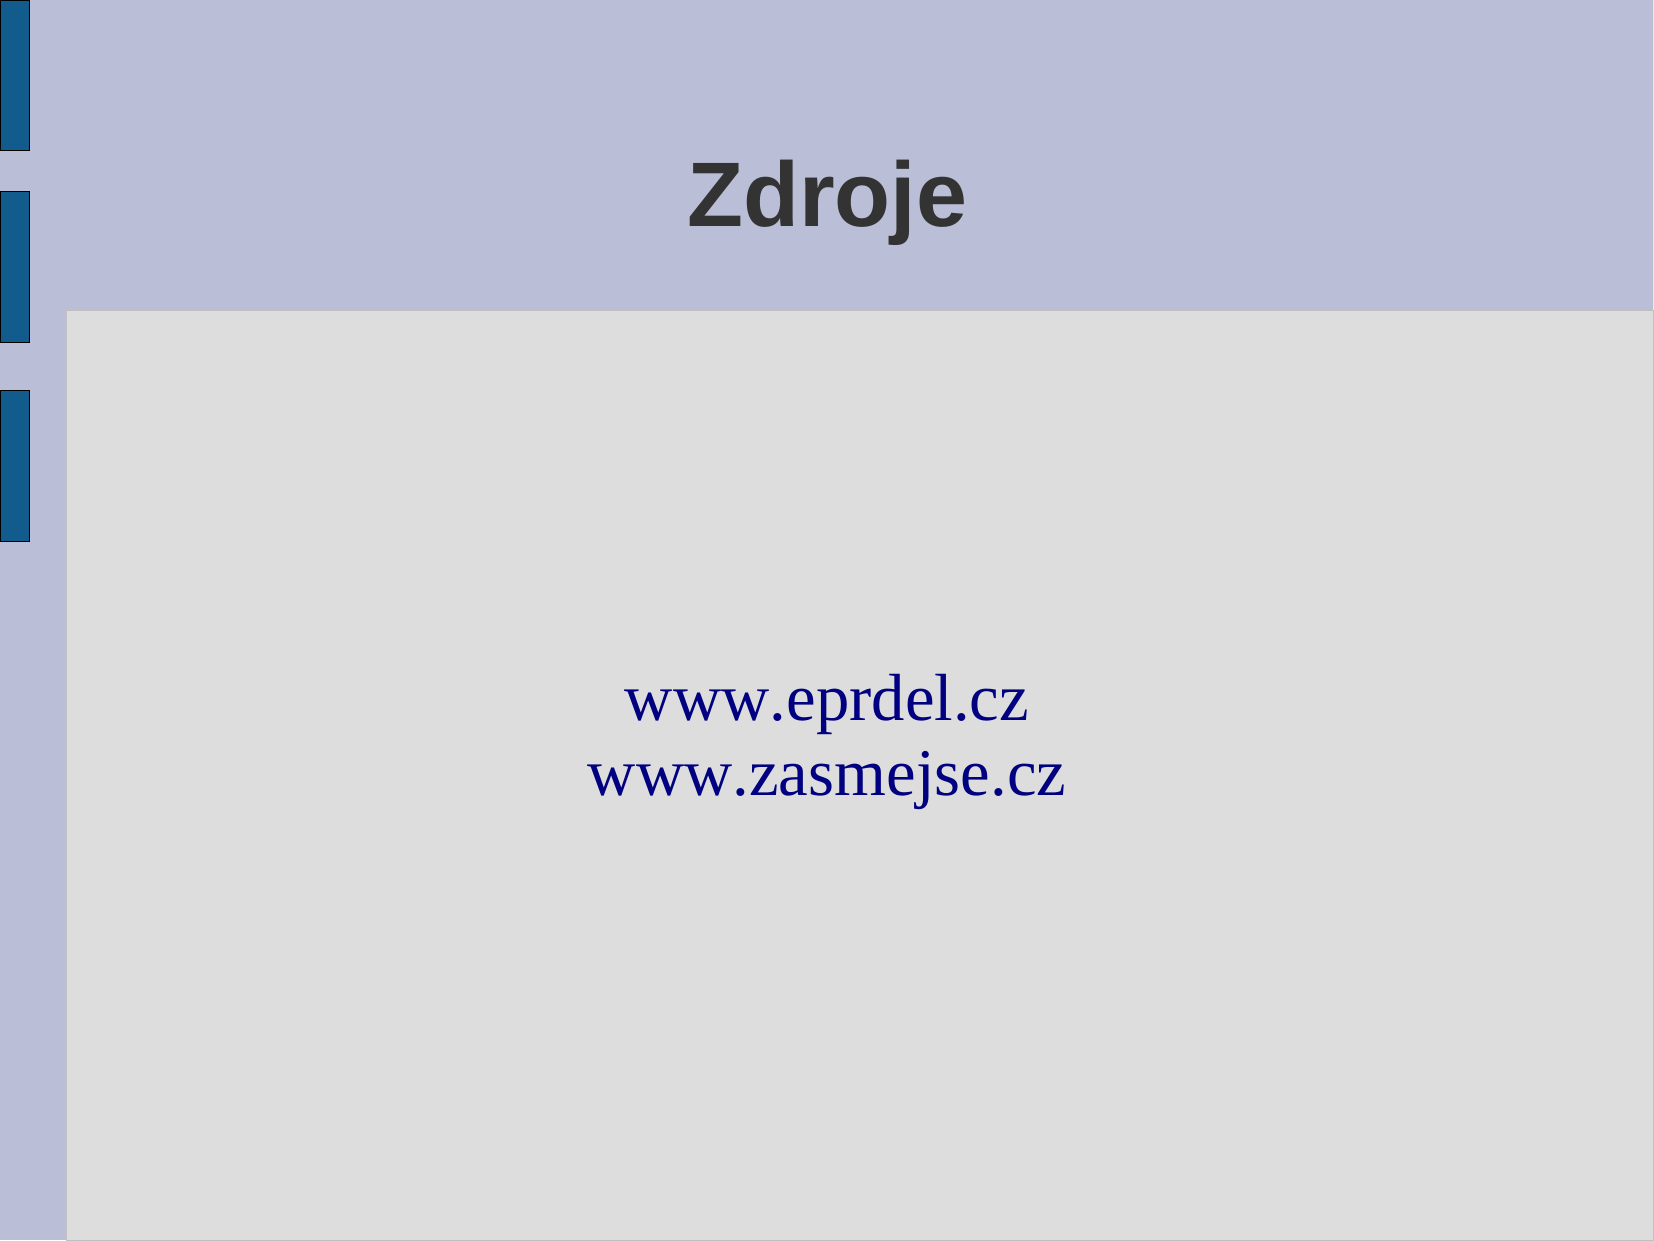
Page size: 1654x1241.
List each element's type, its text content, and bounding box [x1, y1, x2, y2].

title Zdroje [121, 91, 1534, 299]
subtitle www.eprdel.cz www.zasmejse.cz [121, 352, 1534, 1119]
